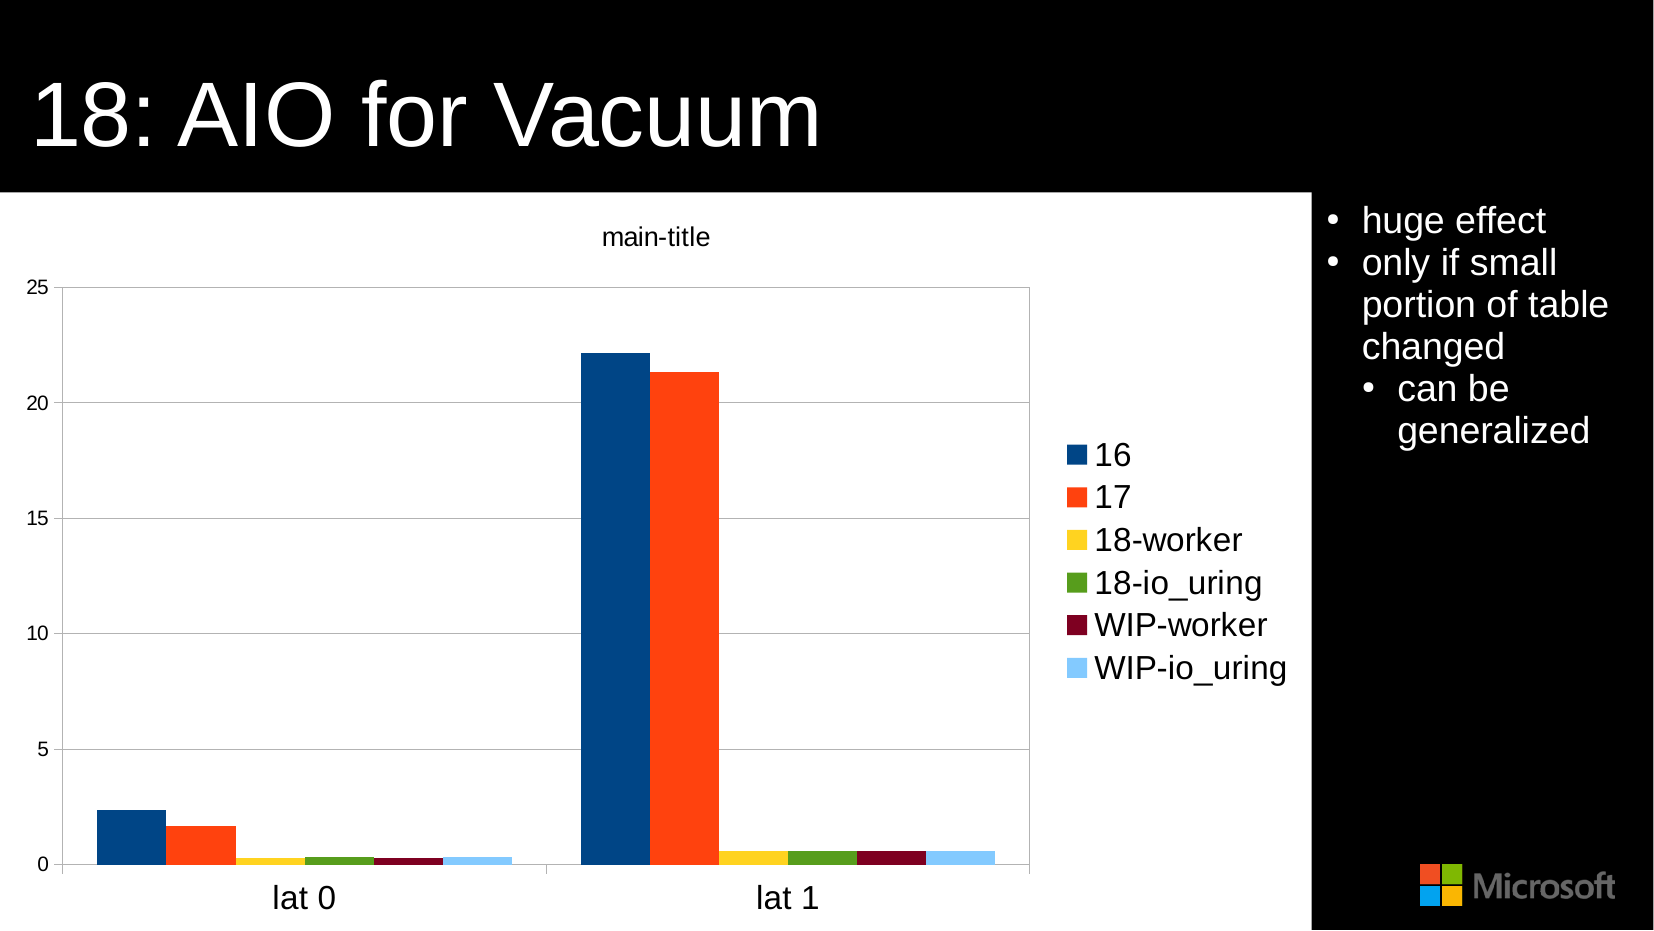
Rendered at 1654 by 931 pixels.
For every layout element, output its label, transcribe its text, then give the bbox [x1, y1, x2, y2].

chart [0, 192, 1312, 931]
text_box huge effect only if small portion of table changed can be generalized [1312, 192, 1654, 931]
title 18: AIO for Vacuum [30, 37, 1621, 192]
